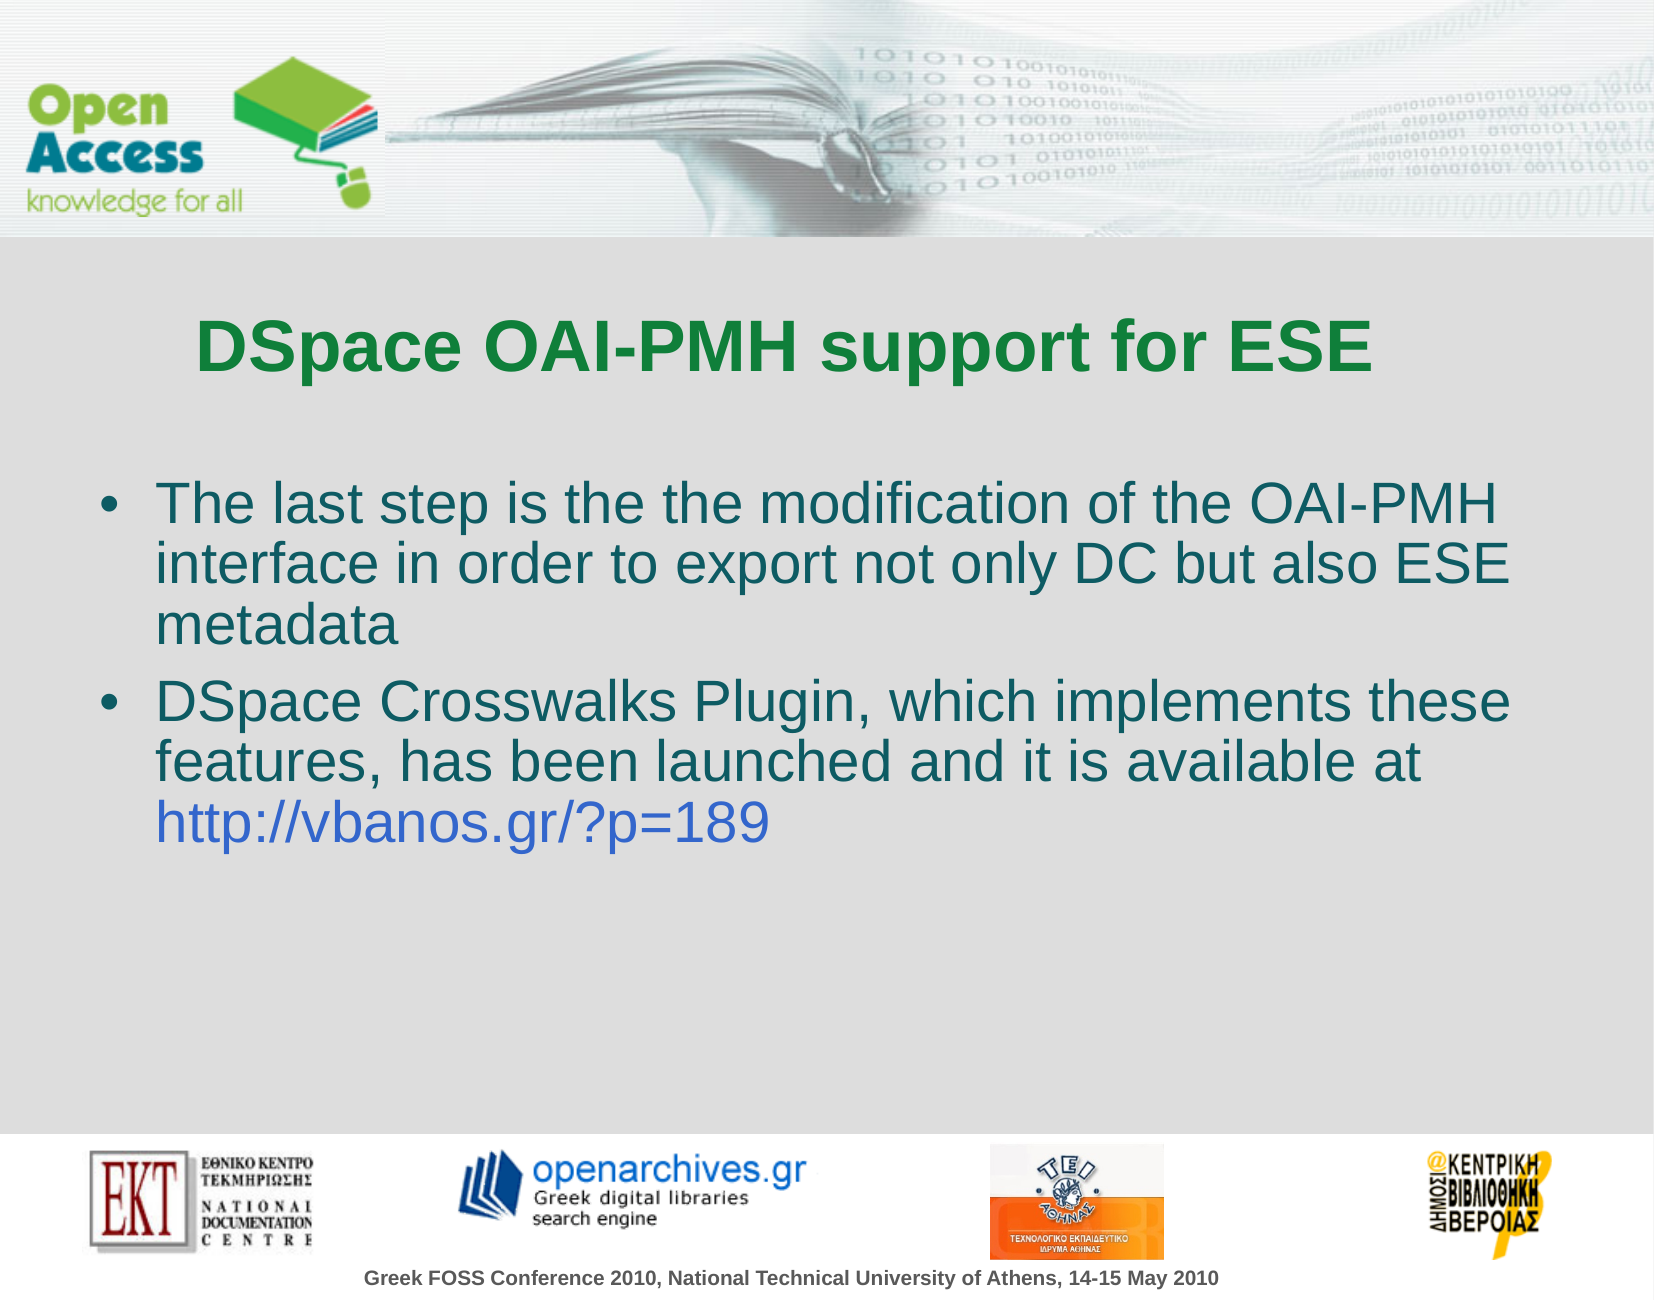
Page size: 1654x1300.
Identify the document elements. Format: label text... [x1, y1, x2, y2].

picture [990, 1142, 1164, 1260]
text_box The last step is the the modification of the OAI-PMH interface in order to export not only DC but also ESE metadata DSpace Crosswalks Plugin, which implements these features, has been launched and it is available at http://vbanos.gr/?p=189 [82, 466, 1572, 920]
picture [1424, 1136, 1648, 1260]
text_box DSpace OAI-PMH support for ESE [195, 309, 1516, 394]
picture [0, 0, 1654, 237]
picture [451, 1142, 851, 1231]
picture [82, 1138, 323, 1260]
